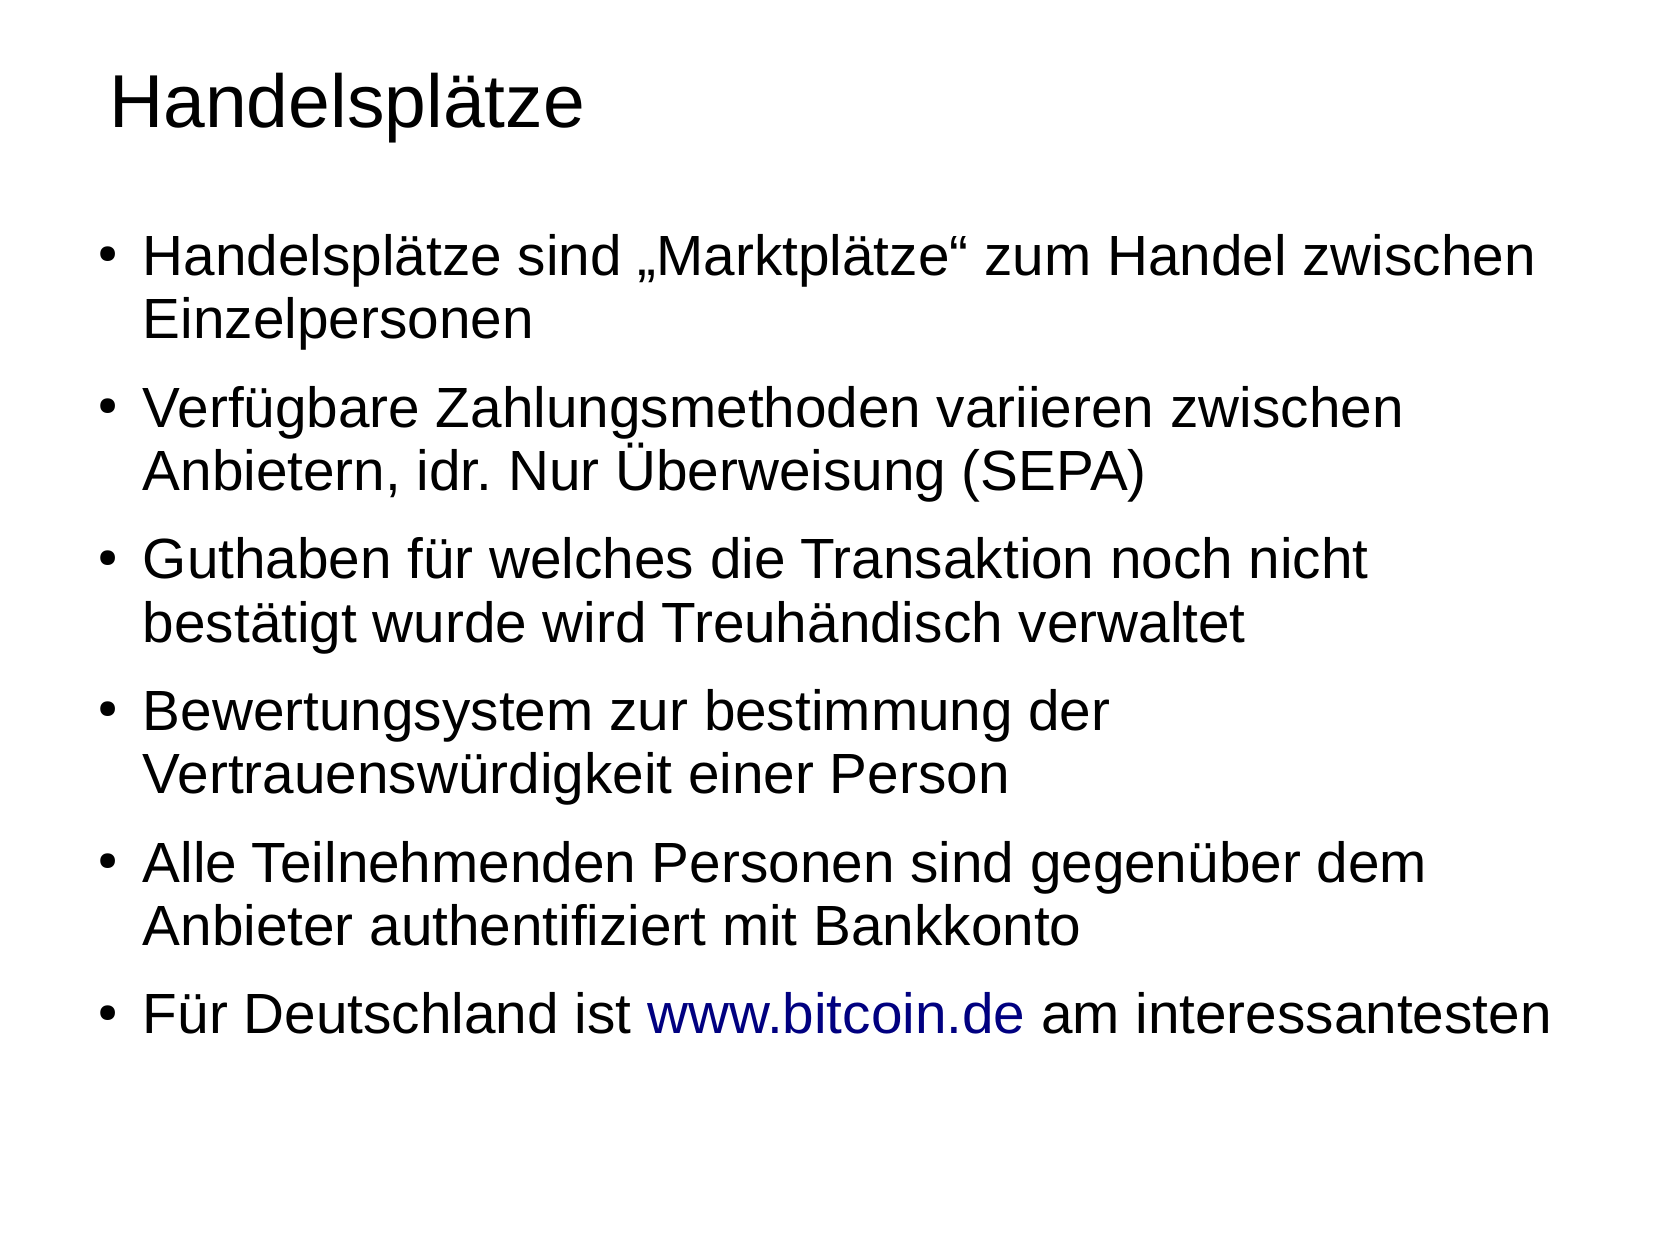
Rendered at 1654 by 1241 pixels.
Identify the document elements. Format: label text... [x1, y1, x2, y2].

list Handelsplätze sind „Marktplätze“ zum Handel zwischen Einzelpersonen Verfügbare Zahlungsmethoden variieren zwischen Anbietern, idr. Nur Überweisung (SEPA) Guthaben für welches die Transaktion noch nicht bestätigt wurde wird Treuhändisch verwaltet Bewertungsystem zur bestimmung der Vertrauenswürdigkeit einer Person Alle Teilnehmenden Personen sind gegenüber dem Anbieter authentifiziert mit Bankkonto Für Deutschland ist www.bitcoin.de am interessantesten [82, 224, 1571, 1063]
title Handelsplätze [82, 49, 1571, 154]
